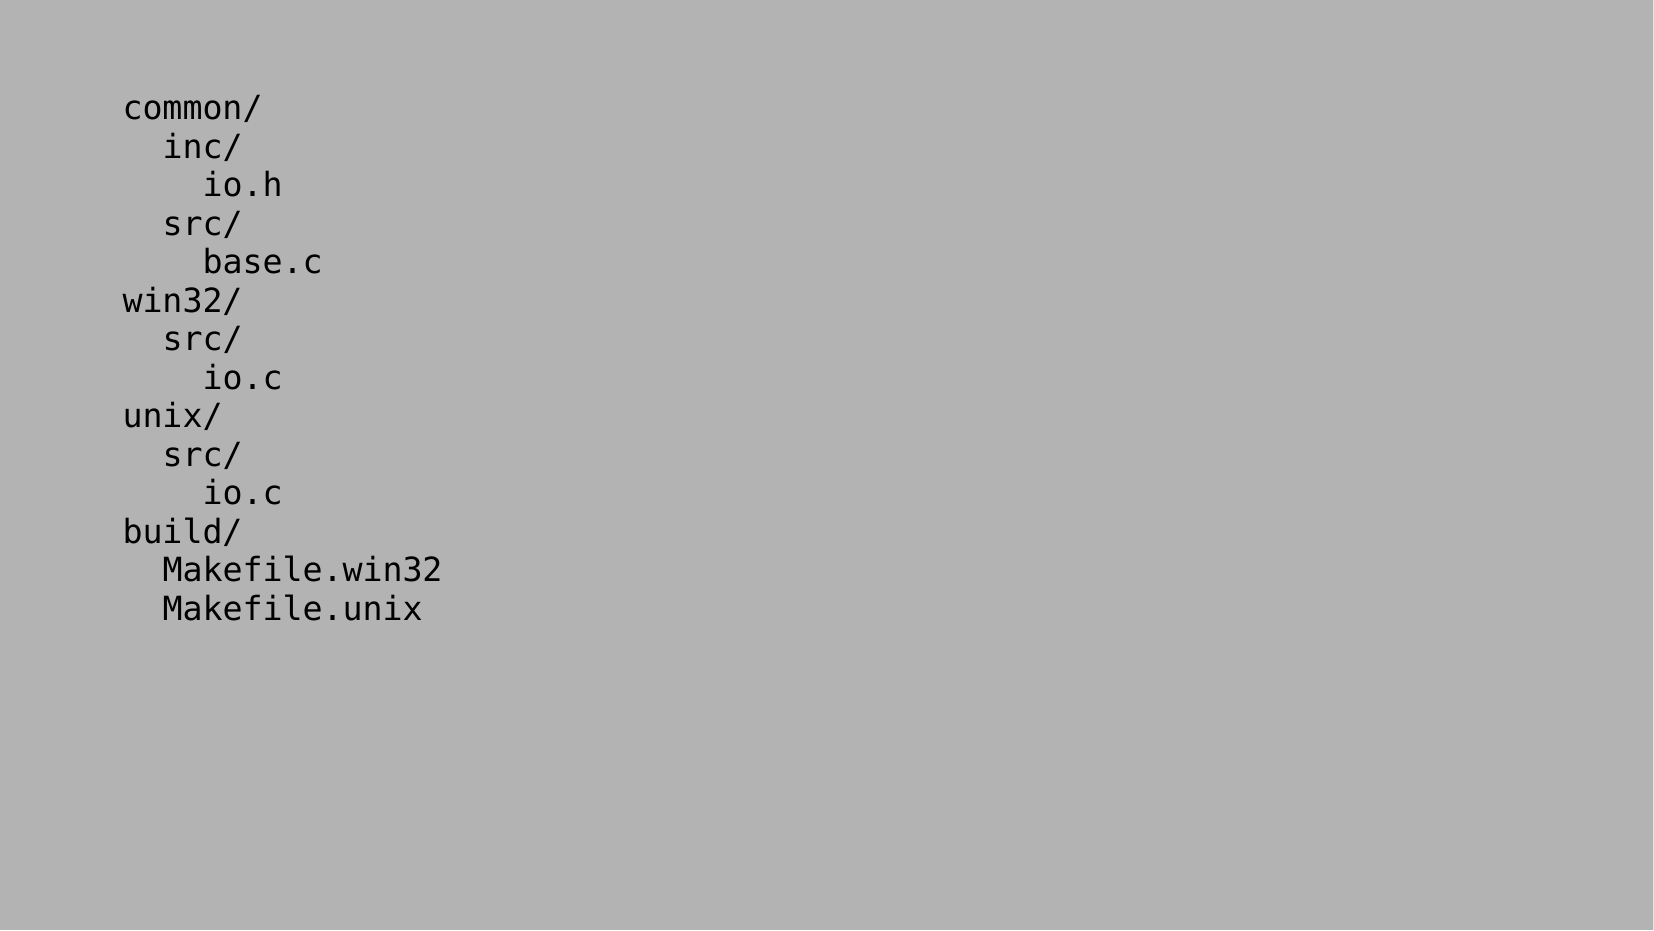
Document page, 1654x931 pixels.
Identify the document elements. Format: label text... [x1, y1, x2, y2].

subtitle common/ inc/ io.h src/ base.c win32/ src/ io.c unix/ src/ io.c build/ Makefile.win32 Makefile.unix [82, 37, 1571, 758]
